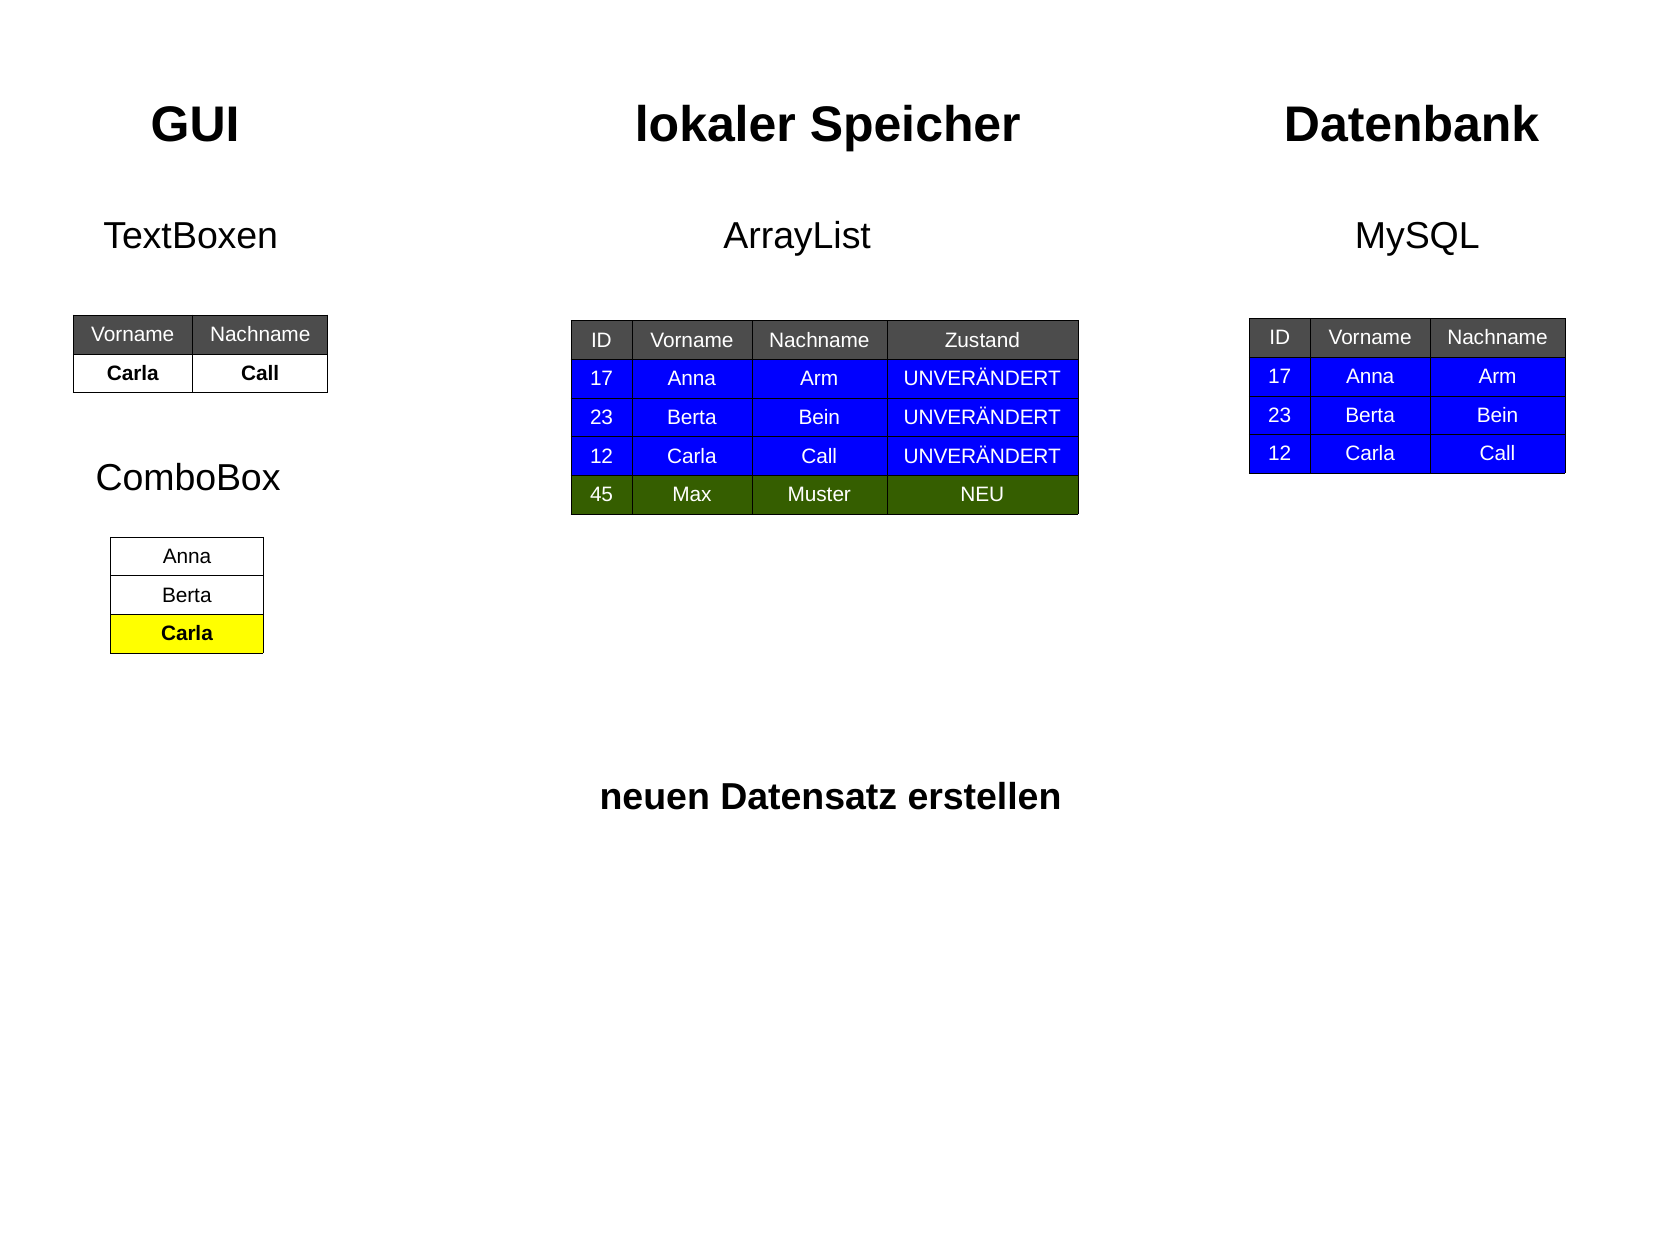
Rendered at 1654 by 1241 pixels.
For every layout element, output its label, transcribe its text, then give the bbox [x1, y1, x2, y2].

table_header Anna [111, 538, 263, 575]
text_box Datenbank [1269, 88, 1555, 161]
table_cell Carla [1311, 435, 1430, 473]
table_cell UNVERÄNDERT [888, 437, 1078, 475]
table_cell Carla [633, 437, 752, 475]
table_cell Call [753, 437, 887, 475]
table_cell Berta [1311, 397, 1430, 434]
table_cell 23 [572, 399, 632, 436]
table_cell Carla [74, 355, 192, 392]
table_header Vorname [74, 316, 192, 354]
table_cell Arm [1431, 358, 1565, 396]
text_box TextBoxen [88, 206, 293, 264]
table_cell 45 [572, 476, 632, 514]
table_cell Bein [1431, 397, 1565, 434]
table_cell Carla [111, 615, 263, 653]
table_header Nachname [753, 321, 887, 359]
table_cell 12 [572, 437, 632, 475]
text_box ComboBox [80, 448, 296, 506]
table_cell 23 [1250, 397, 1310, 434]
table_cell Call [193, 355, 327, 392]
text_box lokaler Speicher [620, 88, 1037, 161]
table_header Nachname [1431, 319, 1565, 357]
table_header Zustand [888, 321, 1078, 359]
table_cell Muster [753, 476, 887, 514]
table_header Vorname [1311, 319, 1430, 357]
table_header Nachname [193, 316, 327, 354]
table_cell UNVERÄNDERT [888, 360, 1078, 398]
table_header ID [572, 321, 632, 359]
table_cell 12 [1250, 435, 1310, 473]
table_cell Call [1431, 435, 1565, 473]
table_cell Berta [633, 399, 752, 436]
table_cell 17 [1250, 358, 1310, 396]
table_header ID [1250, 319, 1310, 357]
table_cell Bein [753, 399, 887, 436]
table_cell NEU [888, 476, 1078, 514]
table_cell Berta [111, 576, 263, 614]
table_cell Anna [1311, 358, 1430, 396]
text_box neuen Datensatz erstellen [584, 767, 1077, 826]
text_box GUI [135, 88, 255, 161]
table_header Vorname [633, 321, 752, 359]
table_cell UNVERÄNDERT [888, 399, 1078, 436]
table_cell Anna [633, 360, 752, 398]
table_cell Max [633, 476, 752, 514]
text_box MySQL [1340, 206, 1495, 264]
table_cell 17 [572, 360, 632, 398]
text_box ArrayList [708, 206, 886, 264]
table_cell Arm [753, 360, 887, 398]
